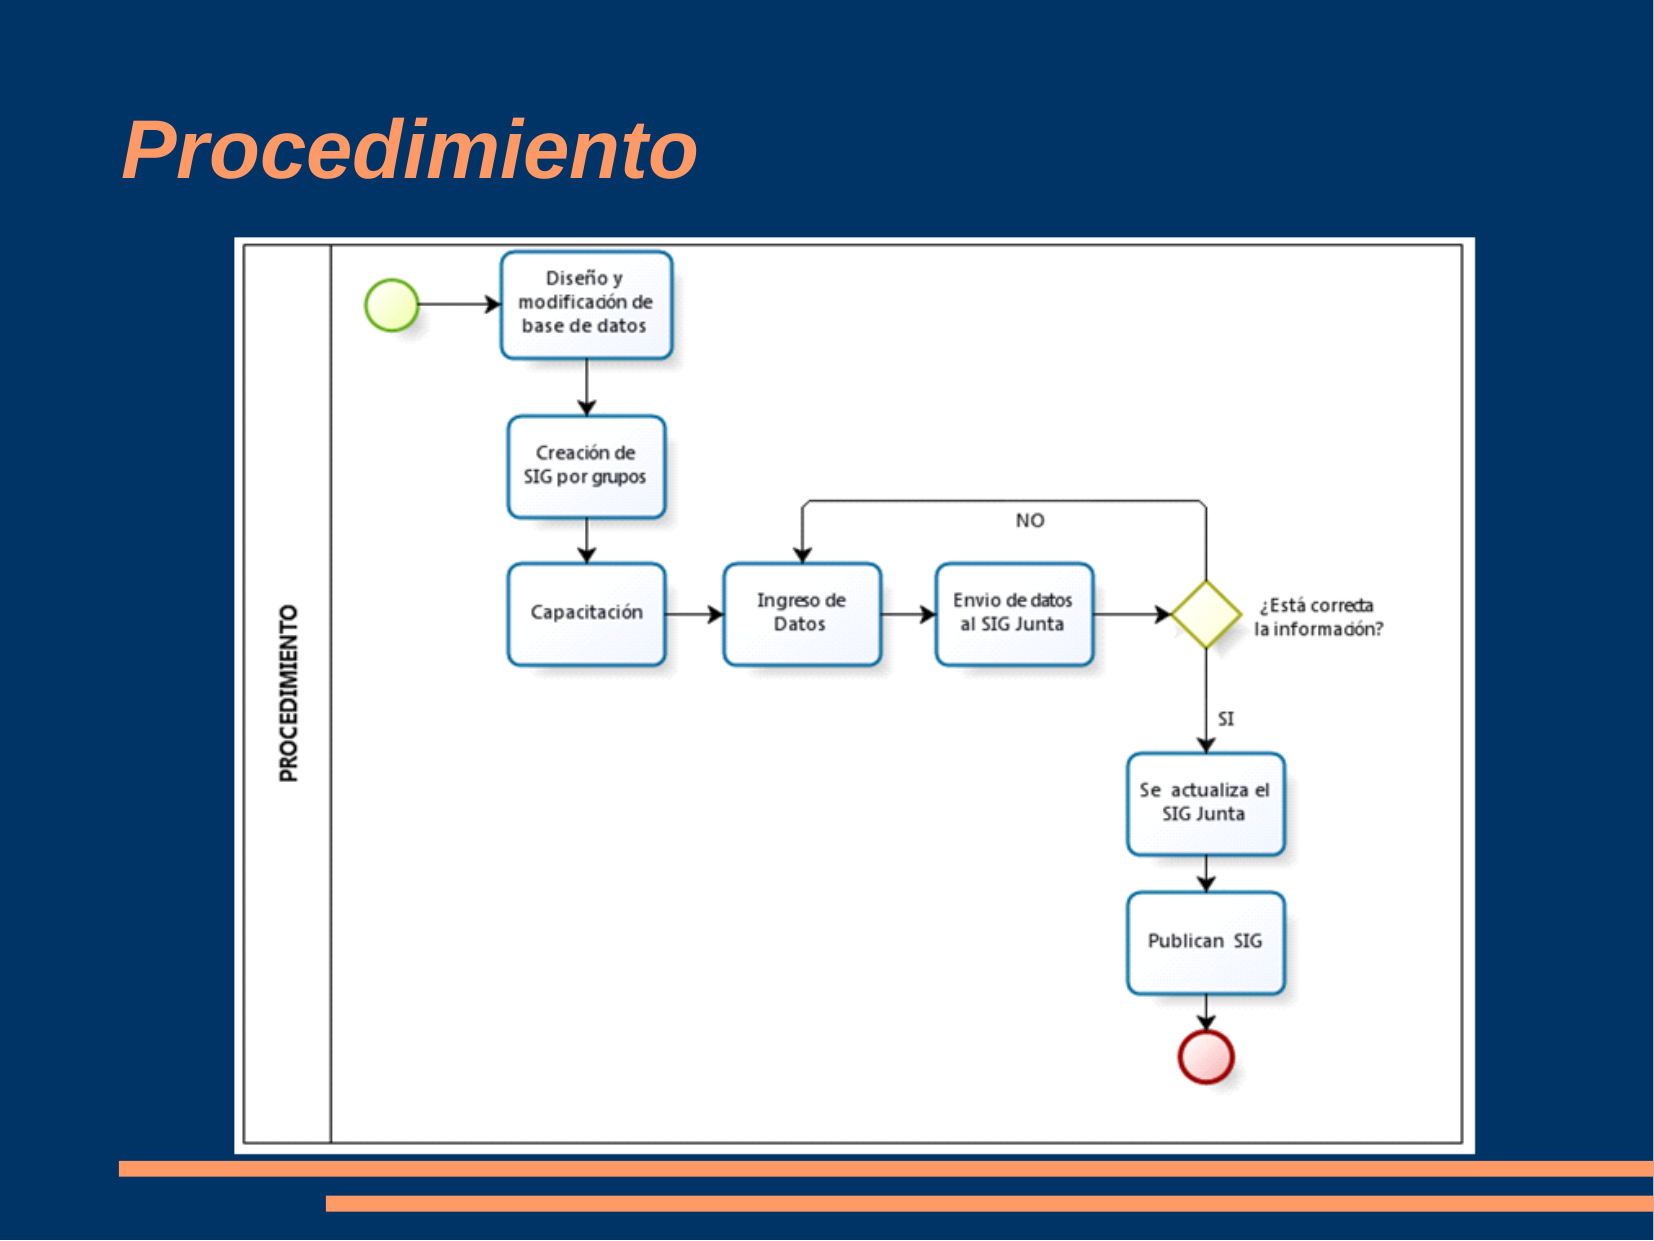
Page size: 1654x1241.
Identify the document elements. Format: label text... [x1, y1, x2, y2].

picture [233, 236, 1477, 1156]
title Procedimiento [121, 46, 1534, 254]
